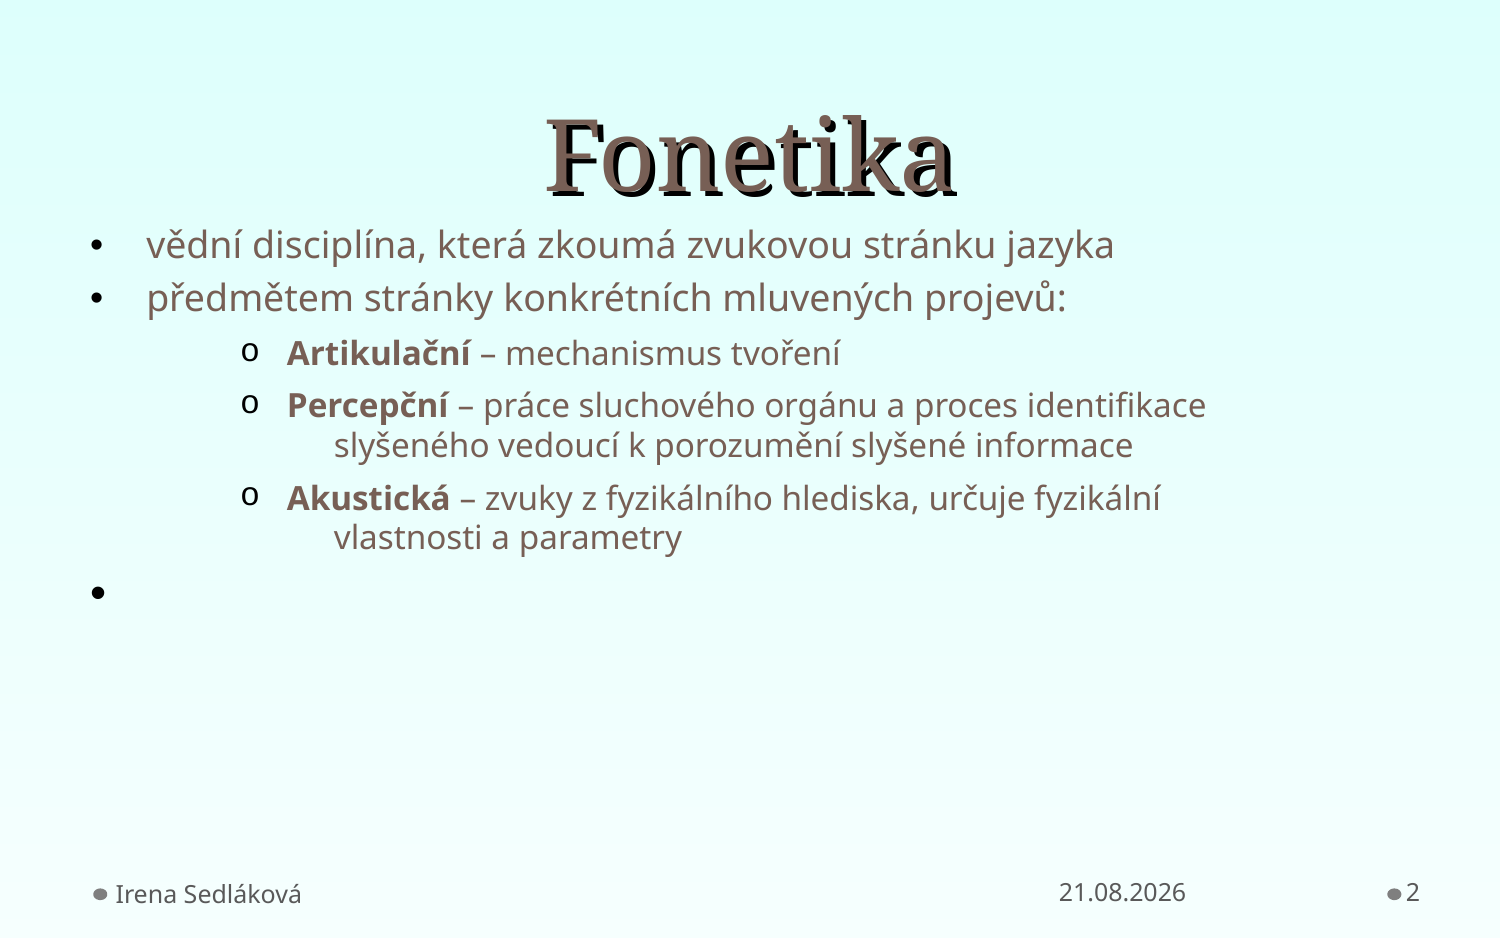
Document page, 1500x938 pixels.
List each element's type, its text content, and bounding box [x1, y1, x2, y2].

text_box [1401, 868, 1494, 919]
title Fonetika [75, 0, 1426, 218]
text_box 15.11.2018 [1043, 868, 1387, 919]
text_box Irena Sedláková [108, 868, 576, 919]
list vědní disciplína, která zkoumá zvukovou stránku jazyka předmětem stránky konkrétních mluvených projevů: Artikulační – mechanismus tvoření Percepční – práce sluchového orgánu a proces identifikace slyšeného vedoucí k porozumění slyšené informace Akustická – zvuky z fyzikálního hlediska, určuje fyzikální vlastnosti a parametry [75, 218, 1426, 838]
